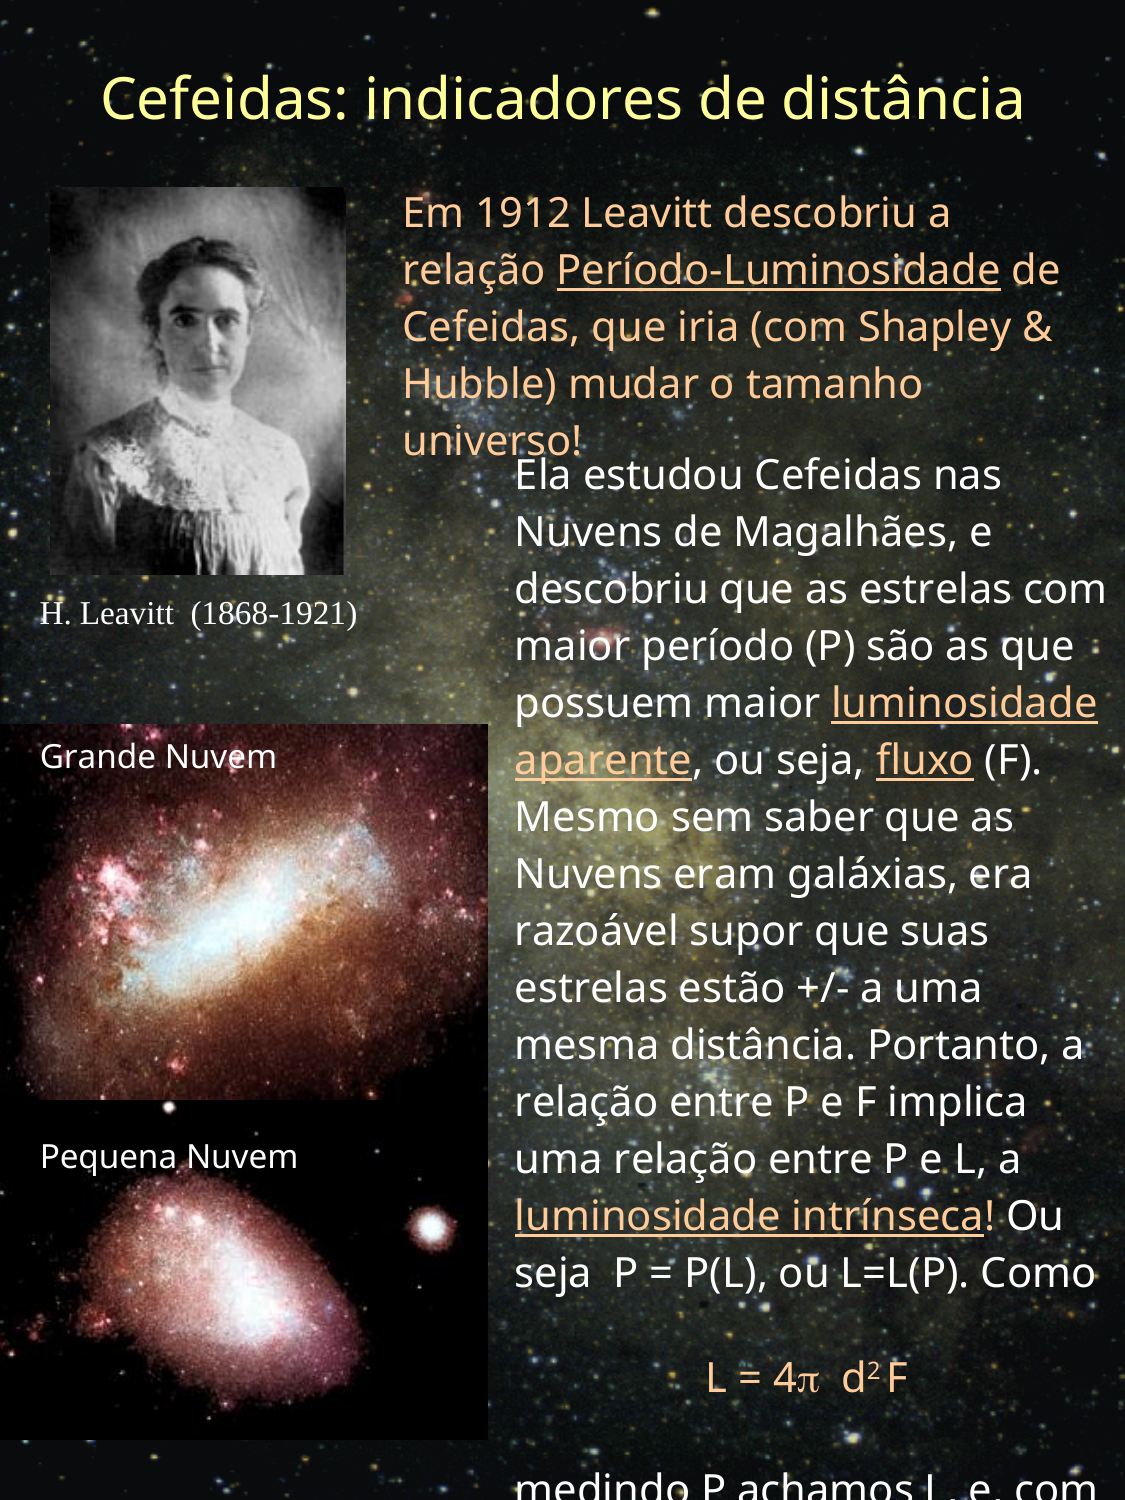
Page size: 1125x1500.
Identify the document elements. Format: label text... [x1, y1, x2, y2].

text_box Em 1912 Leavitt descobriu a relação Período-Luminosidade de Cefeidas, que iria (com Shapley & Hubble) mudar o tamanho universo! [387, 174, 1100, 476]
text_box Cefeidas: indicadores de distância [85, 49, 1041, 145]
text_box Ela estudou Cefeidas nas Nuvens de Magalhães, e descobriu que as estrelas com maior período (P) são as que possuem maior luminosidade aparente, ou seja, fluxo (F). Mesmo sem saber que as Nuvens eram galáxias, era razoável supor que suas estrelas estão +/- a uma mesma distância. Portanto, a relação entre P e F implica uma relação entre P e L, a luminosidade intrínseca! Ou seja P = P(L), ou L=L(P). Como L = 4d2 F medindo P achamos L, e, com o F observado, obtemos d!! [499, 437, 1125, 1500]
text_box Grande Nuvem [24, 724, 293, 786]
text_box Pequena Nuvem [24, 1124, 314, 1186]
picture [50, 187, 346, 576]
picture [0, 724, 488, 1440]
text_box H. Leavitt (1868-1921) [24, 587, 373, 640]
